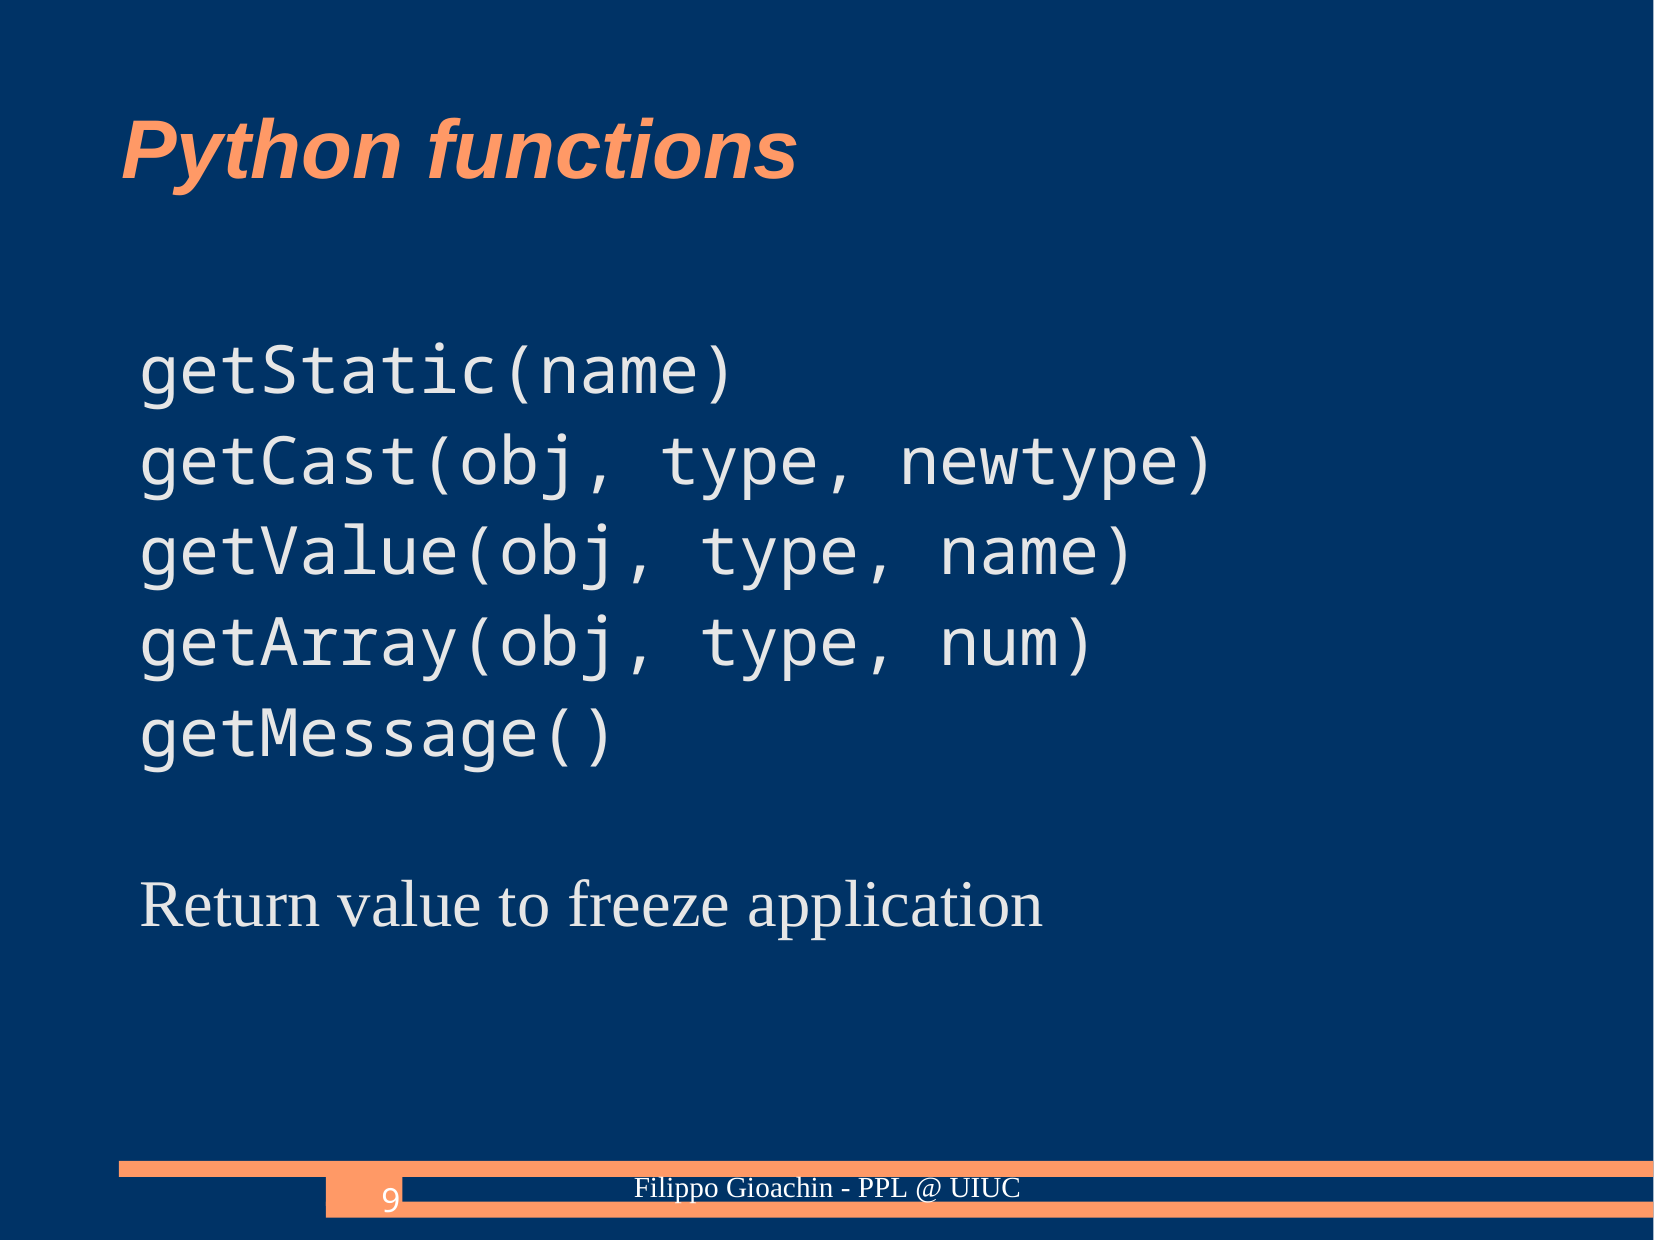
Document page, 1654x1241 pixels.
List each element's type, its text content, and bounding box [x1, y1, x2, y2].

list getStatic(name) getCast(obj, type, newtype) getValue(obj, type, name) getArray(obj, type, num) getMessage() Return value to freeze application [121, 322, 1561, 1118]
title Python functions [121, 46, 1534, 254]
